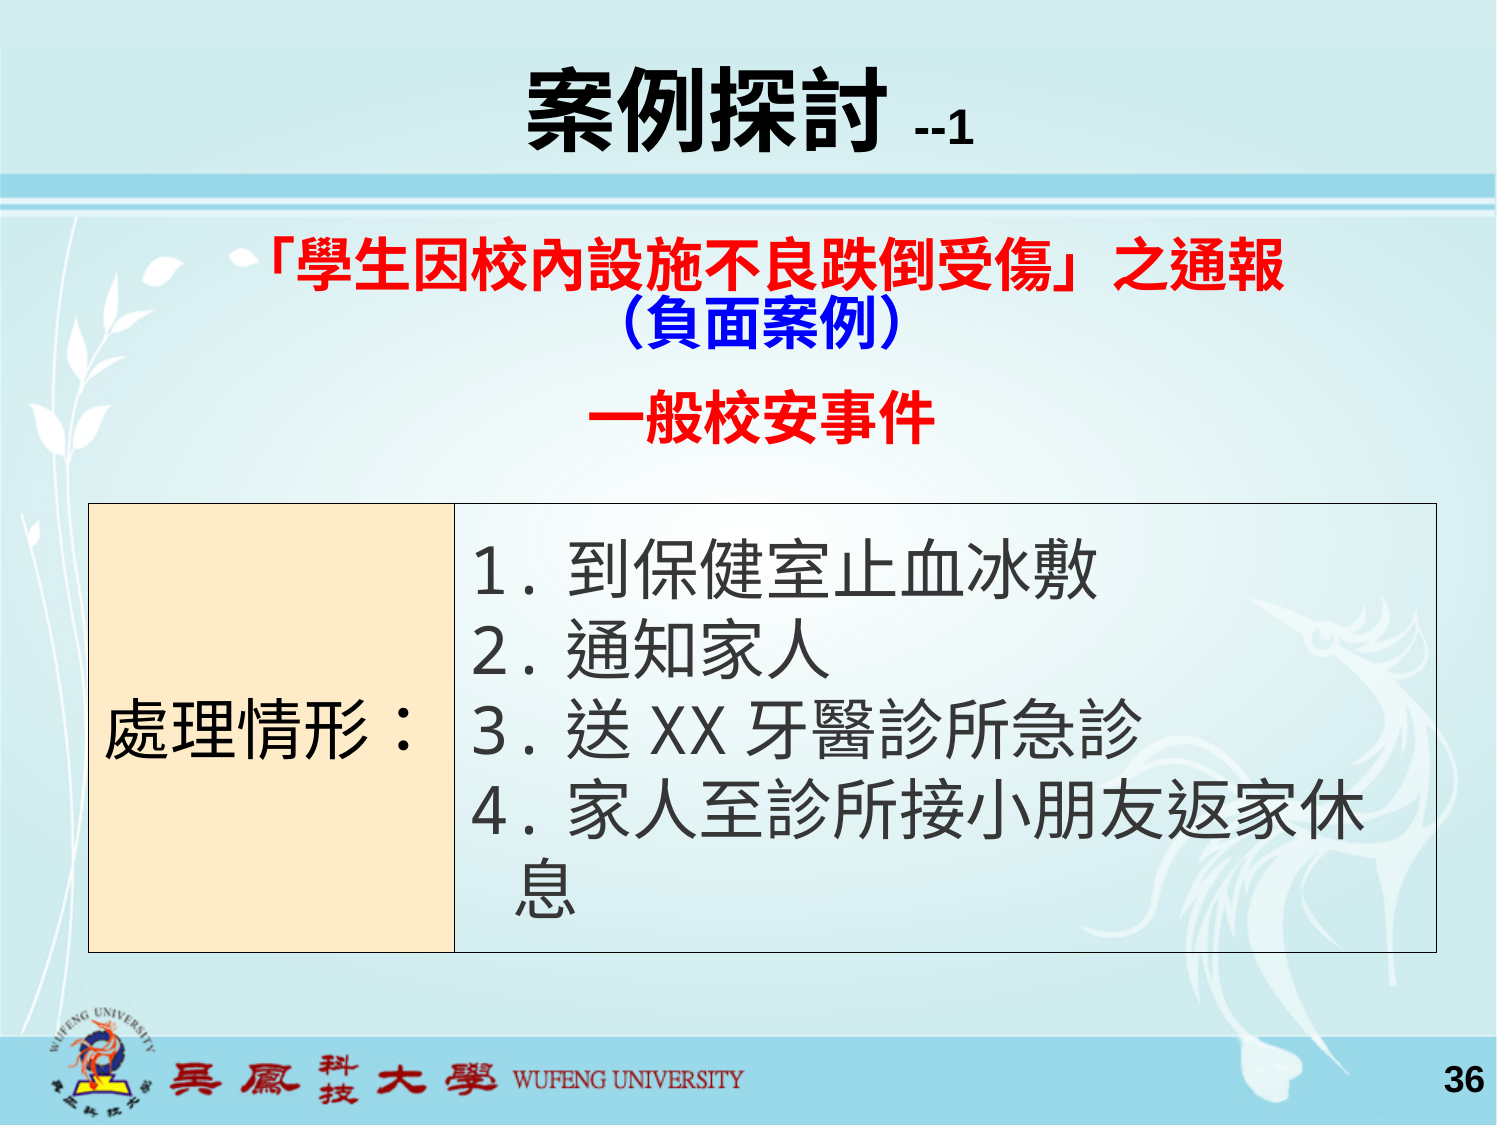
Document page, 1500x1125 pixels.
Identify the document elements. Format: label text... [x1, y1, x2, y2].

table_header 1.到保健室止血冰敷 2.通知家人 3.送XX牙醫診所急診 4.家人至診所接小朋友返家休息 [455, 504, 1436, 952]
picture [0, 0, 1500, 1125]
text_box 「學生因校內設施不良跌倒受傷」之通報（負面案例） 一般校安事件 [194, 231, 1329, 459]
text_box <number> [1362, 1046, 1500, 1090]
table_header 處理情形： [89, 504, 454, 952]
text_box 案例探討--1 [112, 30, 1388, 185]
